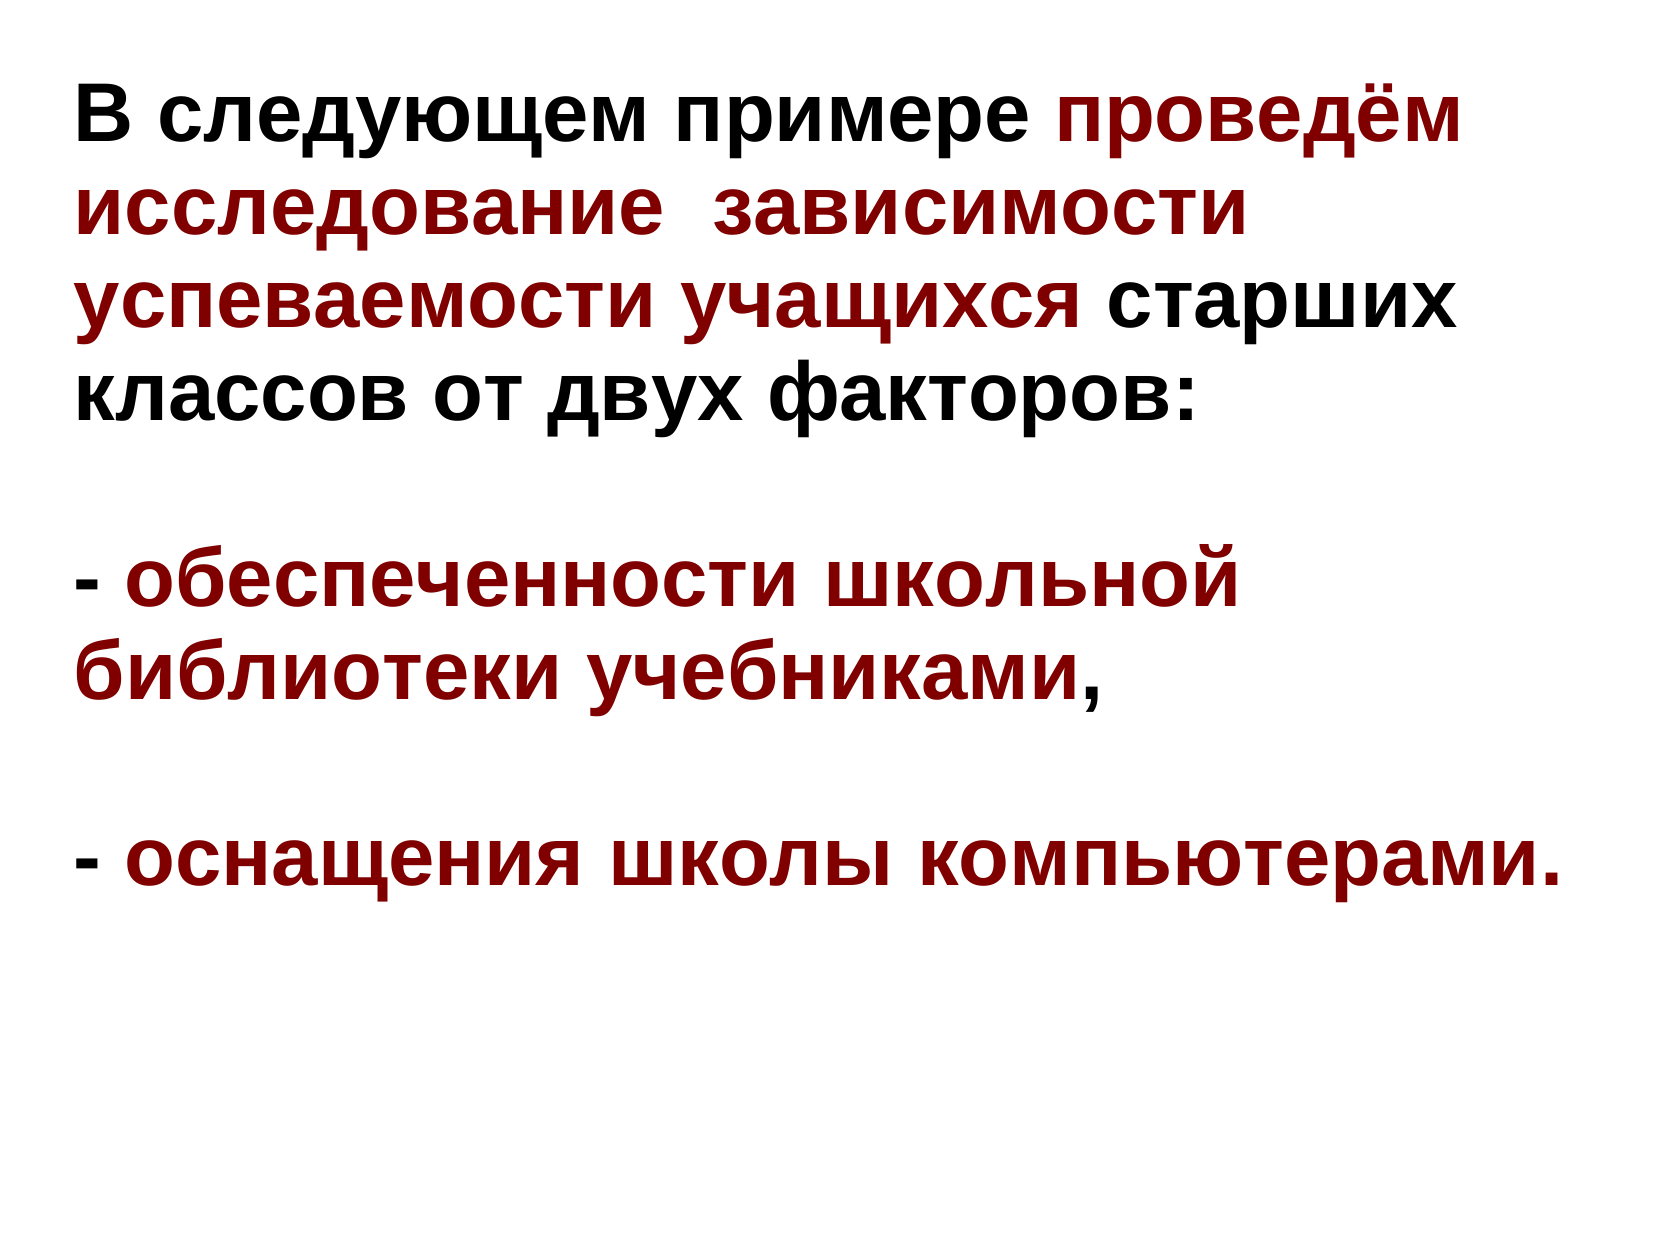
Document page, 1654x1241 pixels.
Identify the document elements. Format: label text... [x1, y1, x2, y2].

text_box В следующем примере проведём исследование зависимости успеваемости учащихся старших классов от двух факторов: - обеспеченности школьной библиотеки учебниками, - оснащения школы компьютерами. [59, 59, 1595, 1004]
